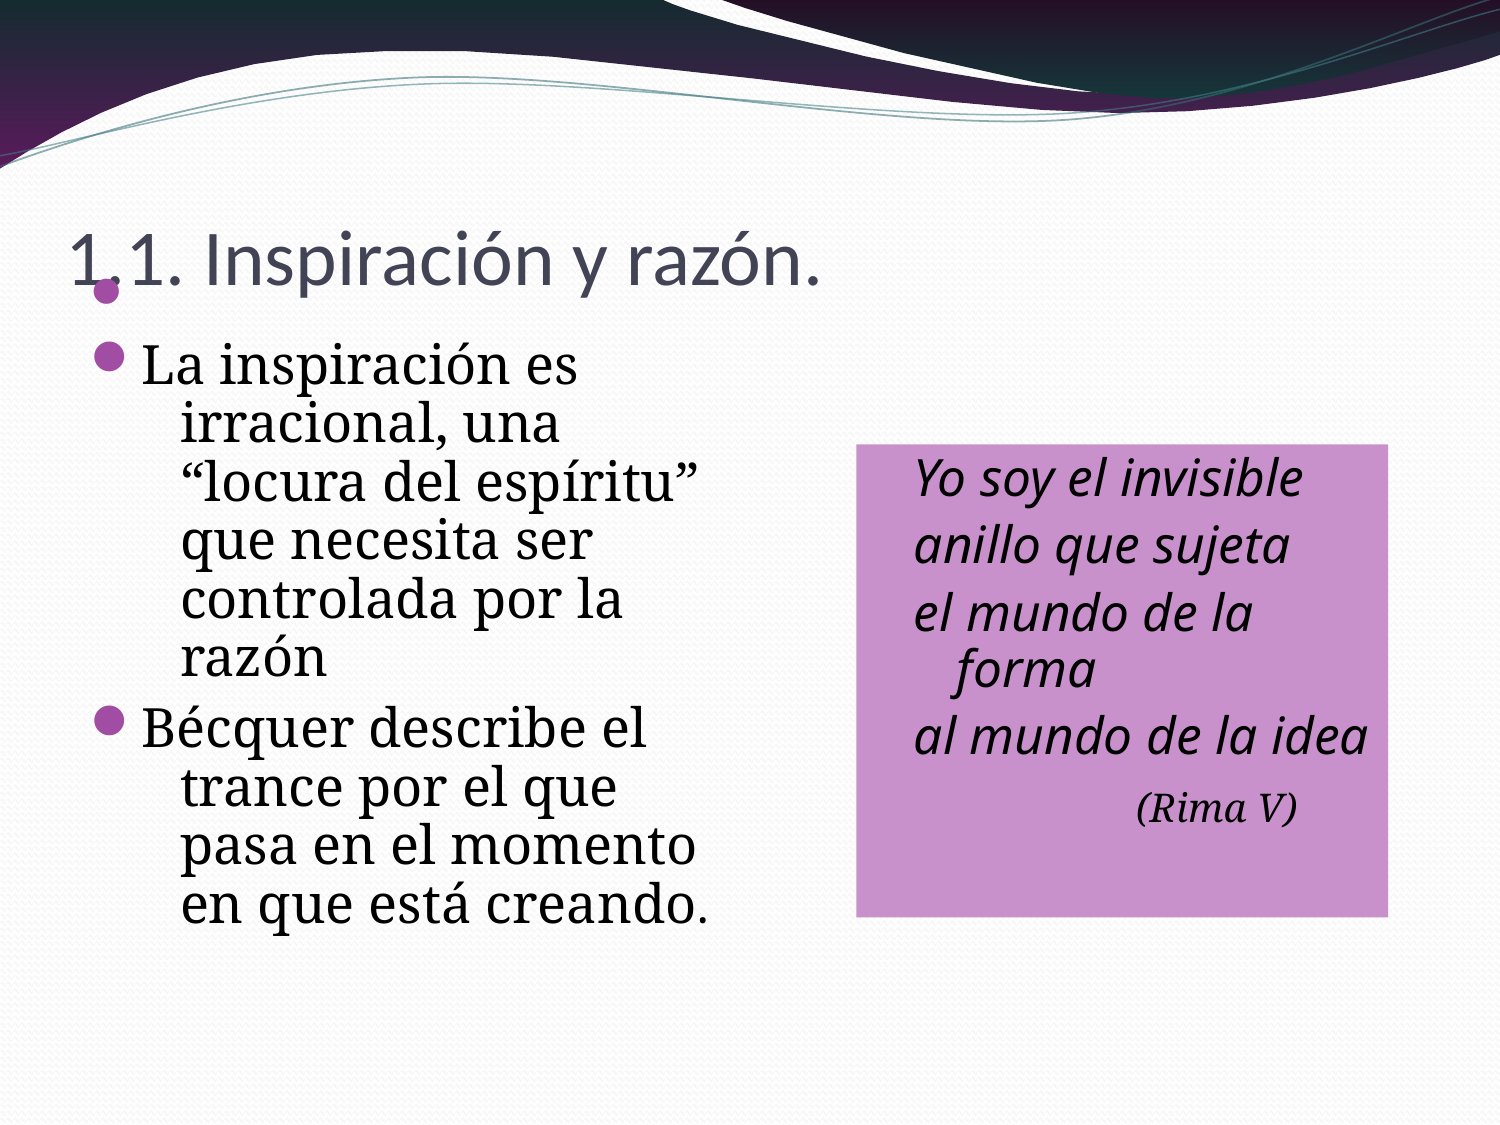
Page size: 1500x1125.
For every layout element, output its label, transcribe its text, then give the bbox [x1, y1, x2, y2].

list La inspiración es irracional, una “locura del espíritu” que necesita ser controlada por la razón Bécquer describe el trance por el que pasa en el momento en que está creando. [75, 262, 738, 1006]
list Yo soy el invisible anillo que sujeta el mundo de la forma al mundo de la idea (Rima V) [856, 444, 1389, 918]
title 1.1. Inspiración y razón. [64, 113, 1415, 302]
